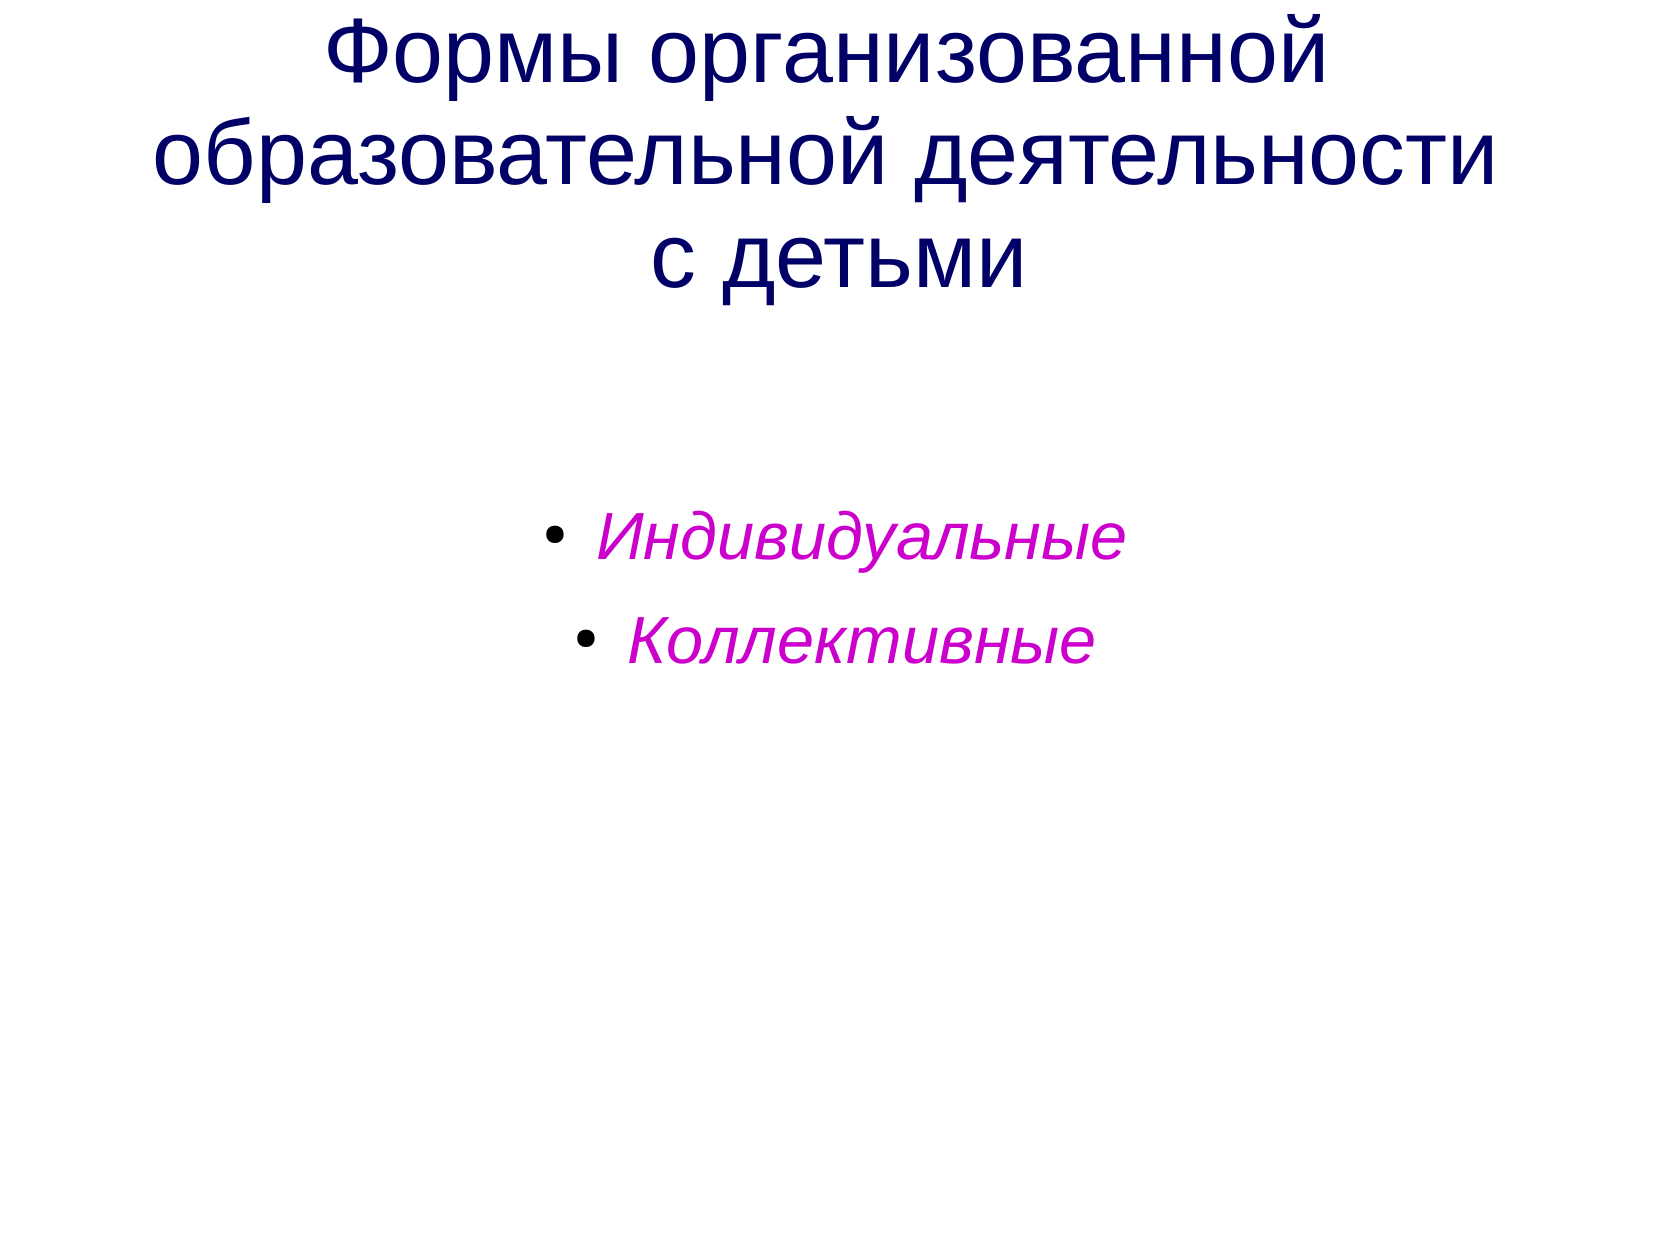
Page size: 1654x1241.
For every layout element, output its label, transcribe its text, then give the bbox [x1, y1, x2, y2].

list Индивидуальные Коллективные [82, 290, 1571, 1109]
title Формы организованной образовательной деятельности с детьми [82, 0, 1571, 290]
